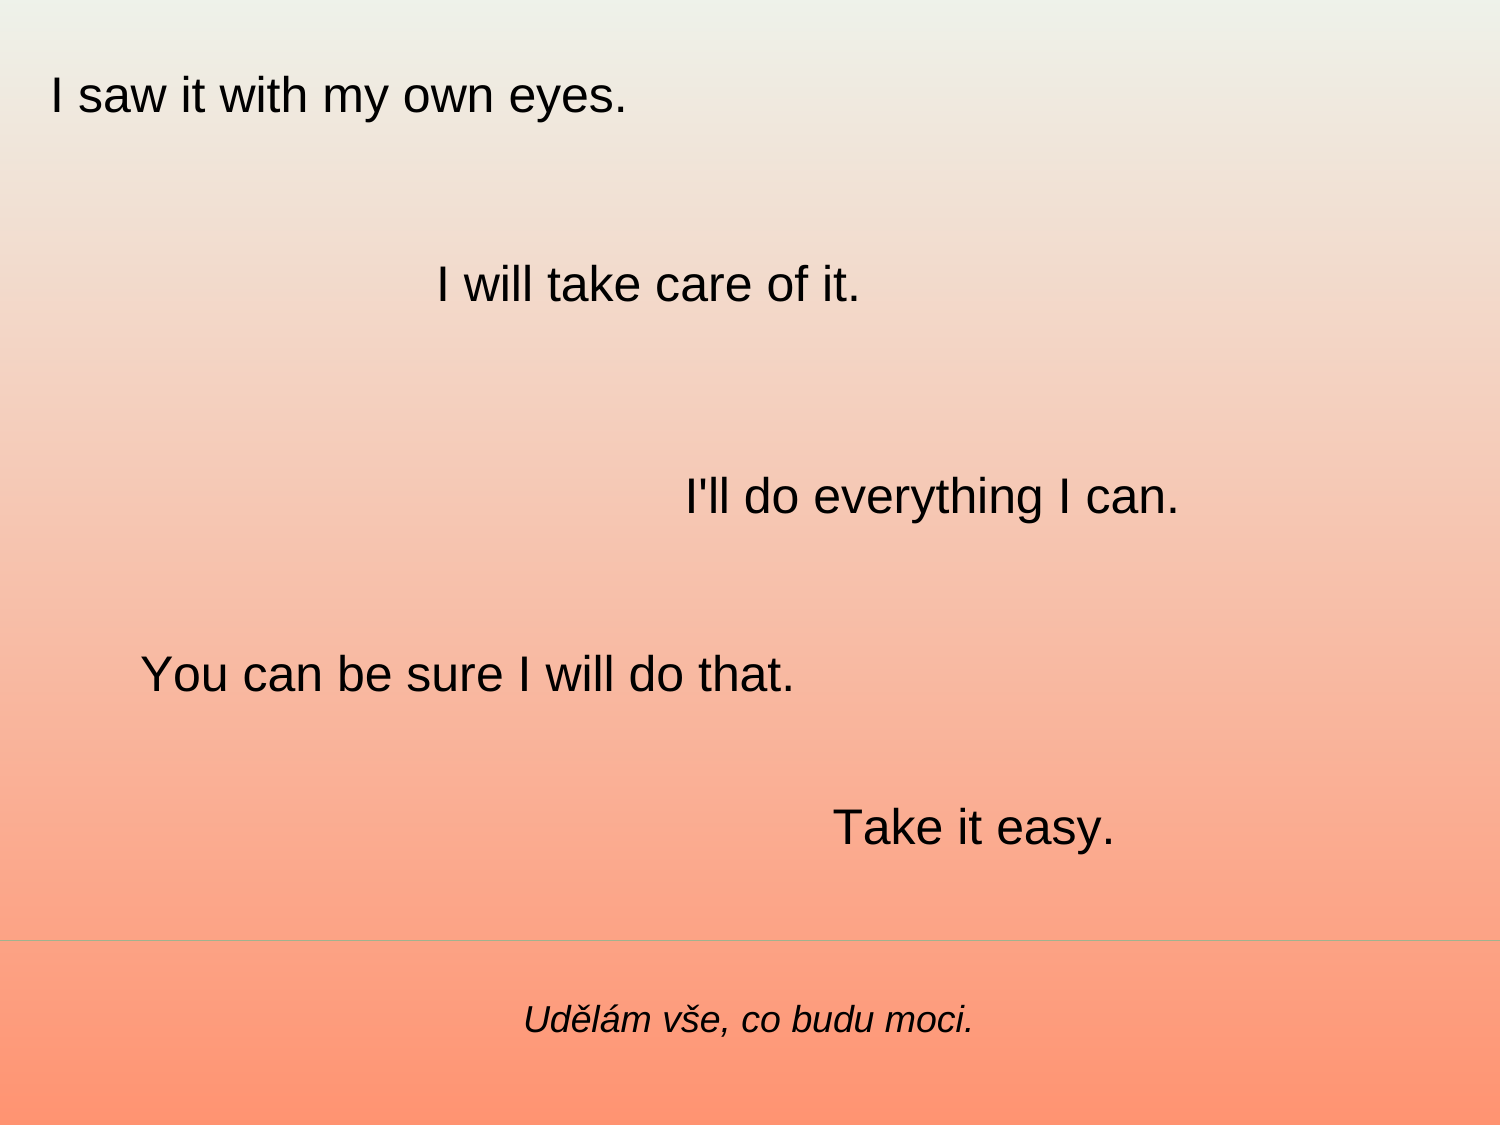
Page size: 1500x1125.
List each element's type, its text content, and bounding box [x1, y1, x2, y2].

text_box I will take care of it. [421, 243, 877, 319]
text_box You can be sure I will do that. [125, 633, 811, 709]
text_box I saw it with my own eyes. [35, 54, 715, 131]
text_box Udělám vše, co budu moci. [508, 987, 990, 1049]
text_box Take it easy. [817, 786, 1131, 863]
text_box I'll do everything I can. [669, 456, 1196, 532]
